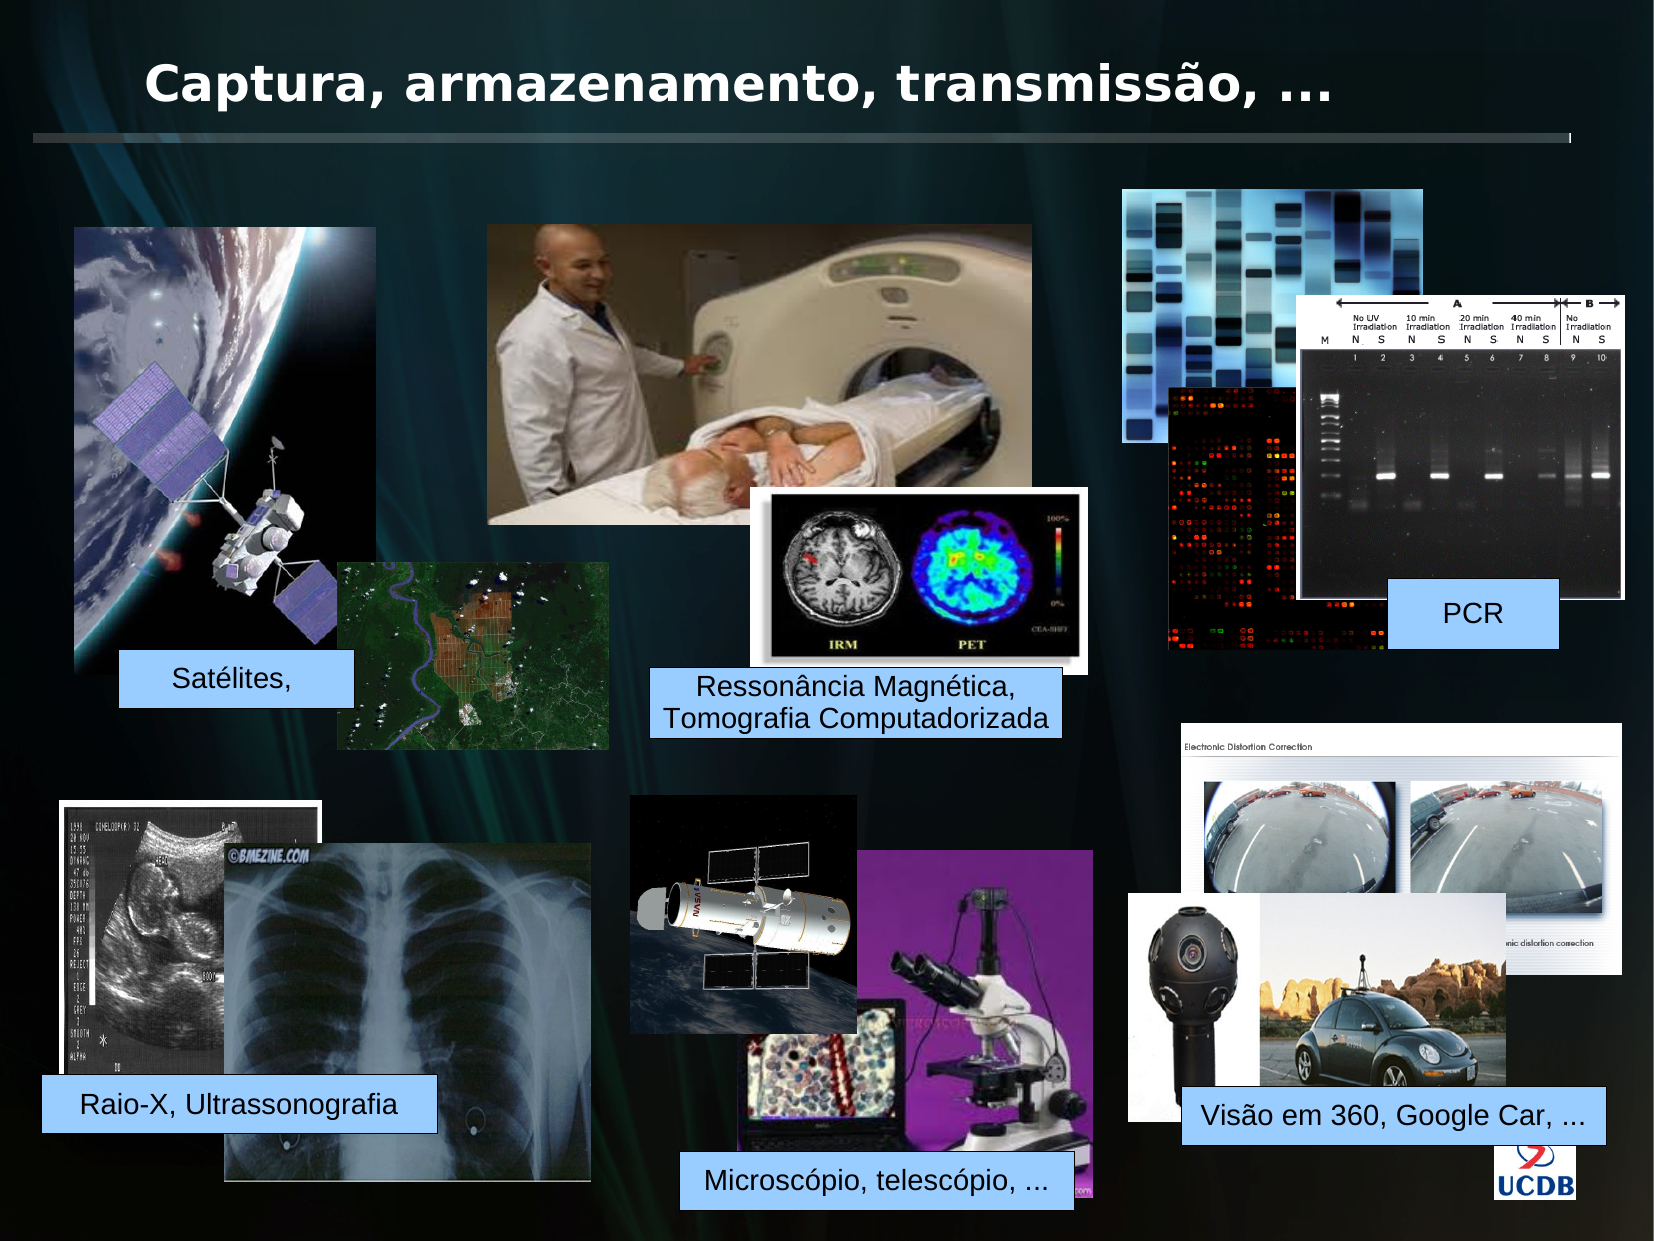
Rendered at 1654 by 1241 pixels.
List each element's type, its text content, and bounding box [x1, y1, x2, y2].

text_box Ressonância Magnética, Tomografia Computadorizada [649, 667, 1063, 739]
text_box Visão em 360, Google Car, ... [1181, 1086, 1607, 1146]
text_box Microscópio, telescópio, ... [679, 1151, 1075, 1211]
text_box Raio-X, Ultrassonografia [41, 1074, 438, 1134]
picture [0, 0, 1654, 1241]
text_box Satélites, [118, 649, 355, 709]
text_box Captura, armazenamento, transmissão, ... [129, 45, 1351, 119]
text_box PCR [1387, 578, 1560, 650]
